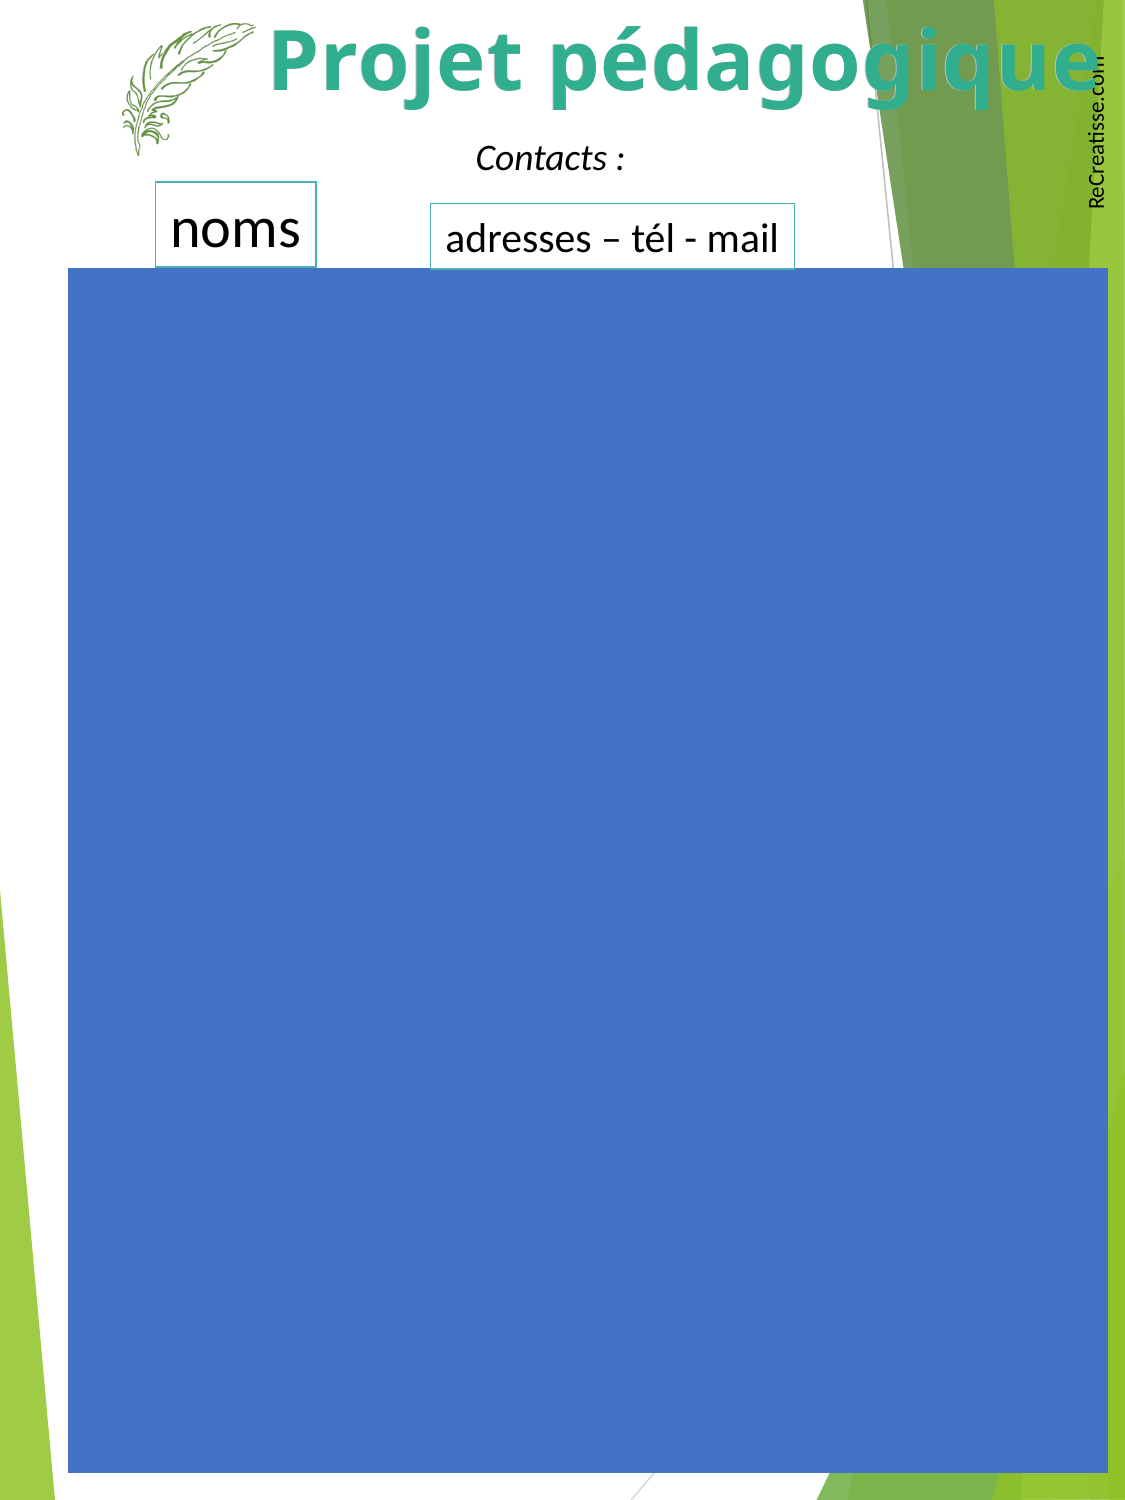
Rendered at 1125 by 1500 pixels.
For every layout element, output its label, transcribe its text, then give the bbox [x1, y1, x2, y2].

table_cell [385, 1171, 1108, 1322]
table_cell [68, 870, 385, 1021]
table_cell [385, 870, 1108, 1021]
table_cell [385, 419, 1108, 569]
picture [122, 23, 256, 156]
table_header [385, 268, 1108, 419]
table_cell [68, 720, 385, 870]
table_cell [68, 419, 385, 569]
table_cell [385, 1322, 1108, 1473]
table_cell [385, 569, 1108, 720]
table_cell [68, 1171, 385, 1322]
table_cell [68, 1322, 385, 1473]
text_box Projet pédagogique [252, 0, 1118, 215]
table_cell [385, 1021, 1108, 1171]
table_cell [68, 1021, 385, 1171]
table_cell [385, 720, 1108, 870]
text_box ReCreatisse.com [1074, 215, 1116, 225]
text_box noms [155, 182, 316, 267]
text_box adresses – tél - mail [430, 215, 794, 269]
table_header [68, 268, 385, 419]
table_cell [68, 569, 385, 720]
